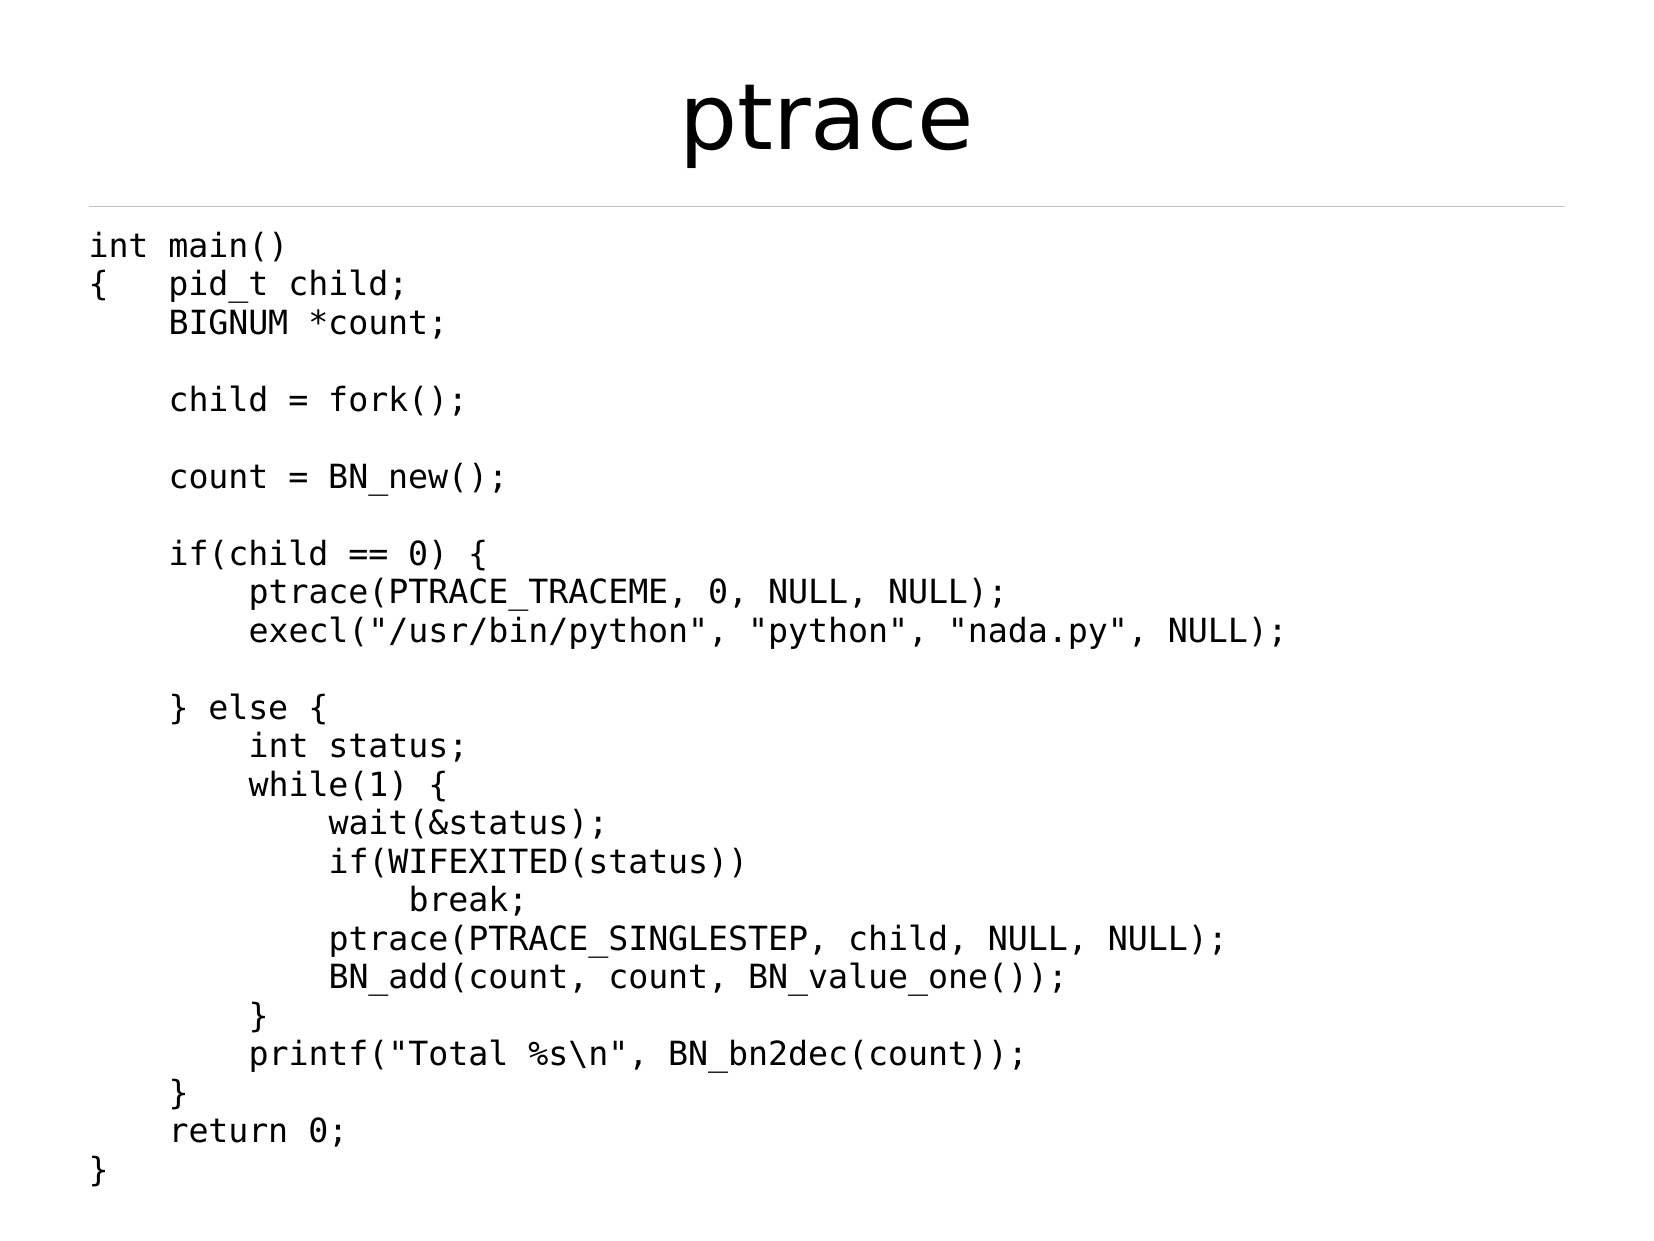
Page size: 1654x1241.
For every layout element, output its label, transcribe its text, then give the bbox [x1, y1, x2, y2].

title ptrace [88, 29, 1565, 204]
text_box int main() { pid_t child; BIGNUM *count; child = fork(); count = BN_new(); if(child == 0) { ptrace(PTRACE_TRACEME, 0, NULL, NULL); execl("/usr/bin/python", "python", "nada.py", NULL); } else { int status; while(1) { wait(&status); if(WIFEXITED(status)) break; ptrace(PTRACE_SINGLESTEP, child, NULL, NULL); BN_add(count, count, BN_value_one()); } printf("Total %s\n", BN_bn2dec(count)); } return 0; } [88, 204, 1595, 1211]
